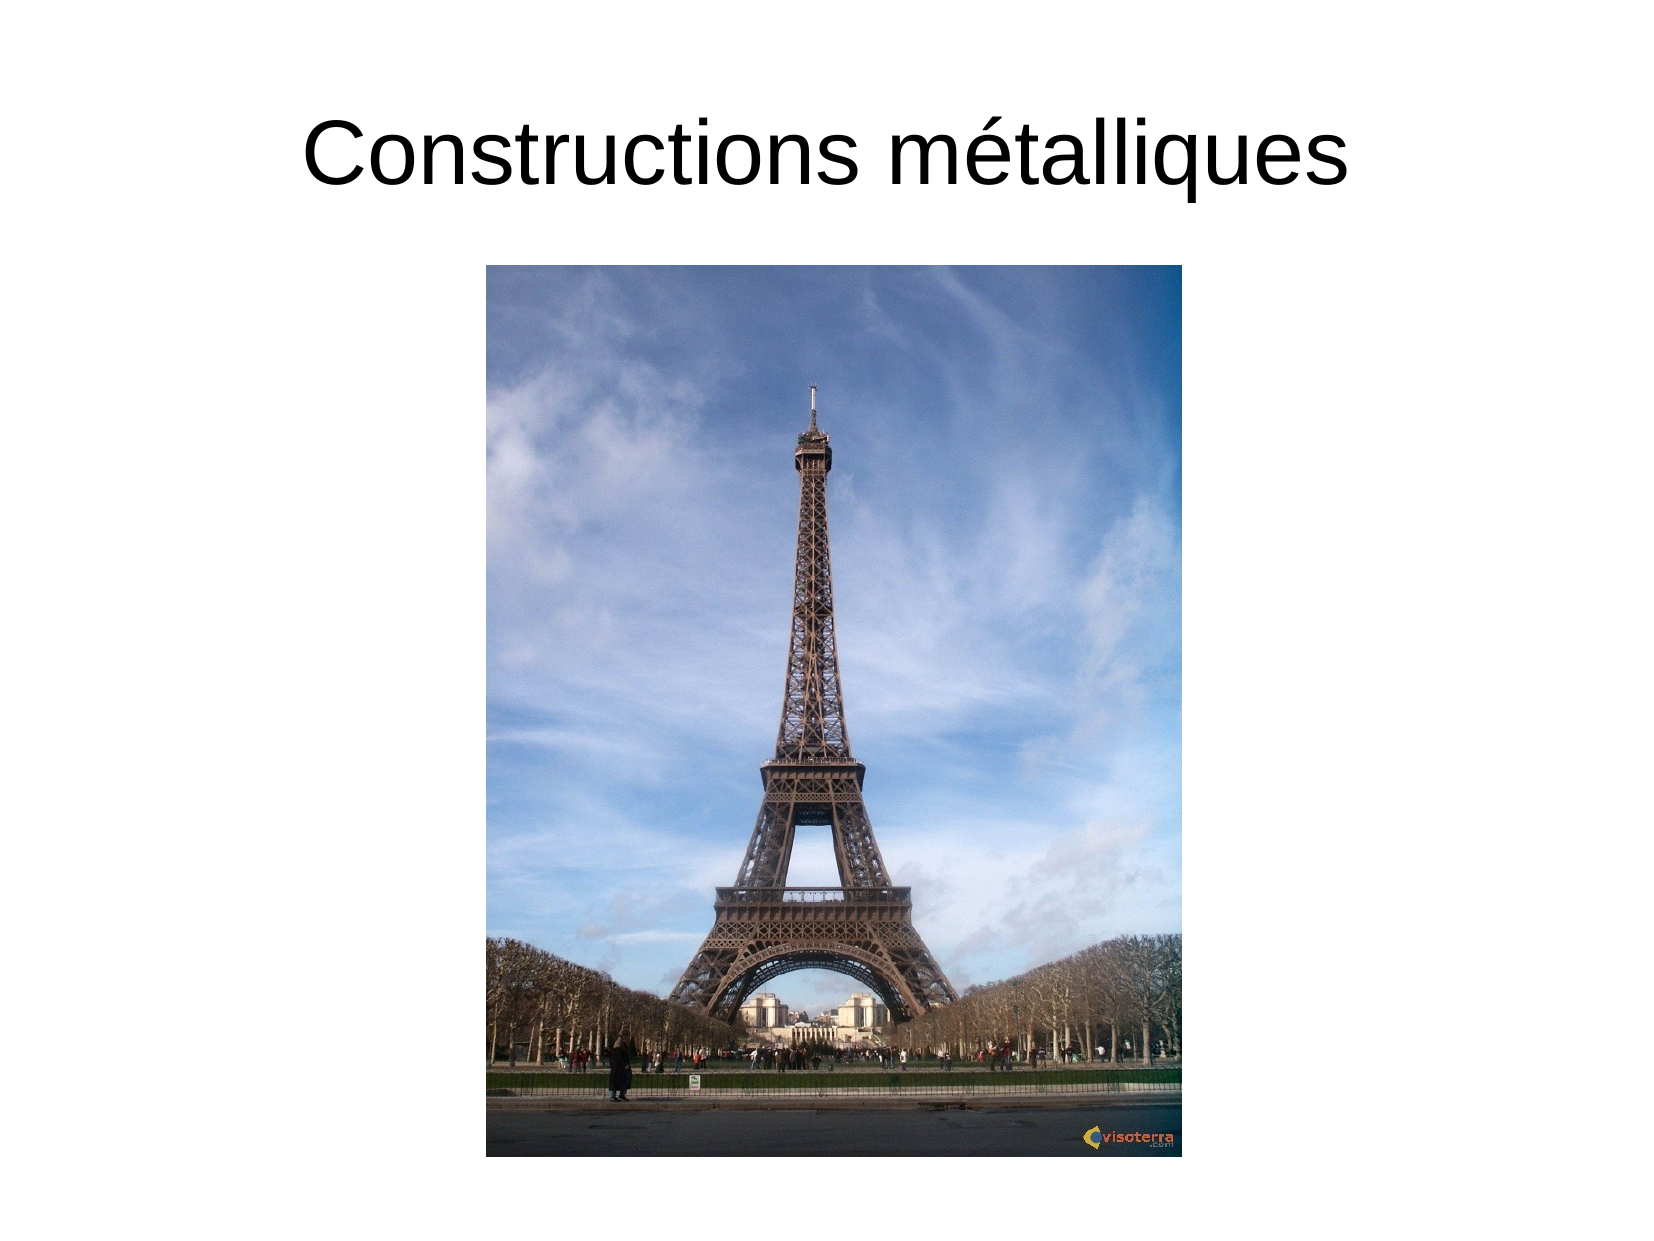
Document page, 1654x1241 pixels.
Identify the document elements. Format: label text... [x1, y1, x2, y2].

picture [1175, 1151, 1182, 1157]
title Constructions métalliques [82, 56, 1571, 250]
picture [486, 265, 1182, 1157]
